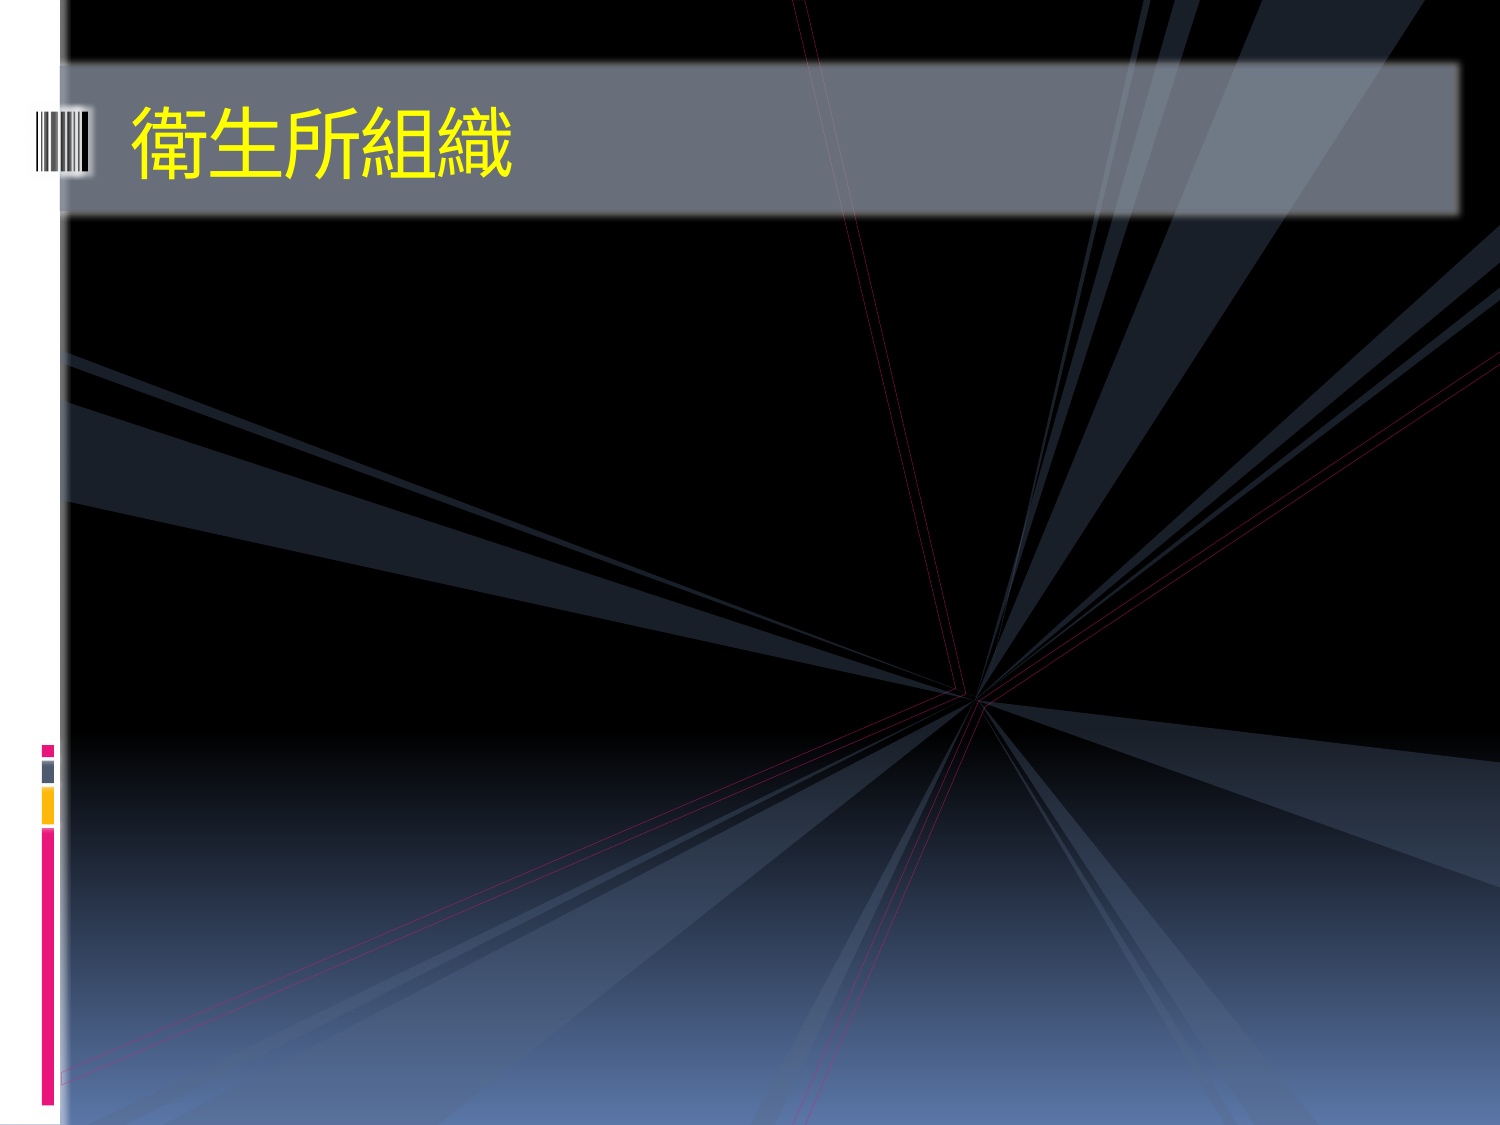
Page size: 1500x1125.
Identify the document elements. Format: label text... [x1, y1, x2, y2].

title 衛生所組織 [115, 83, 1454, 212]
